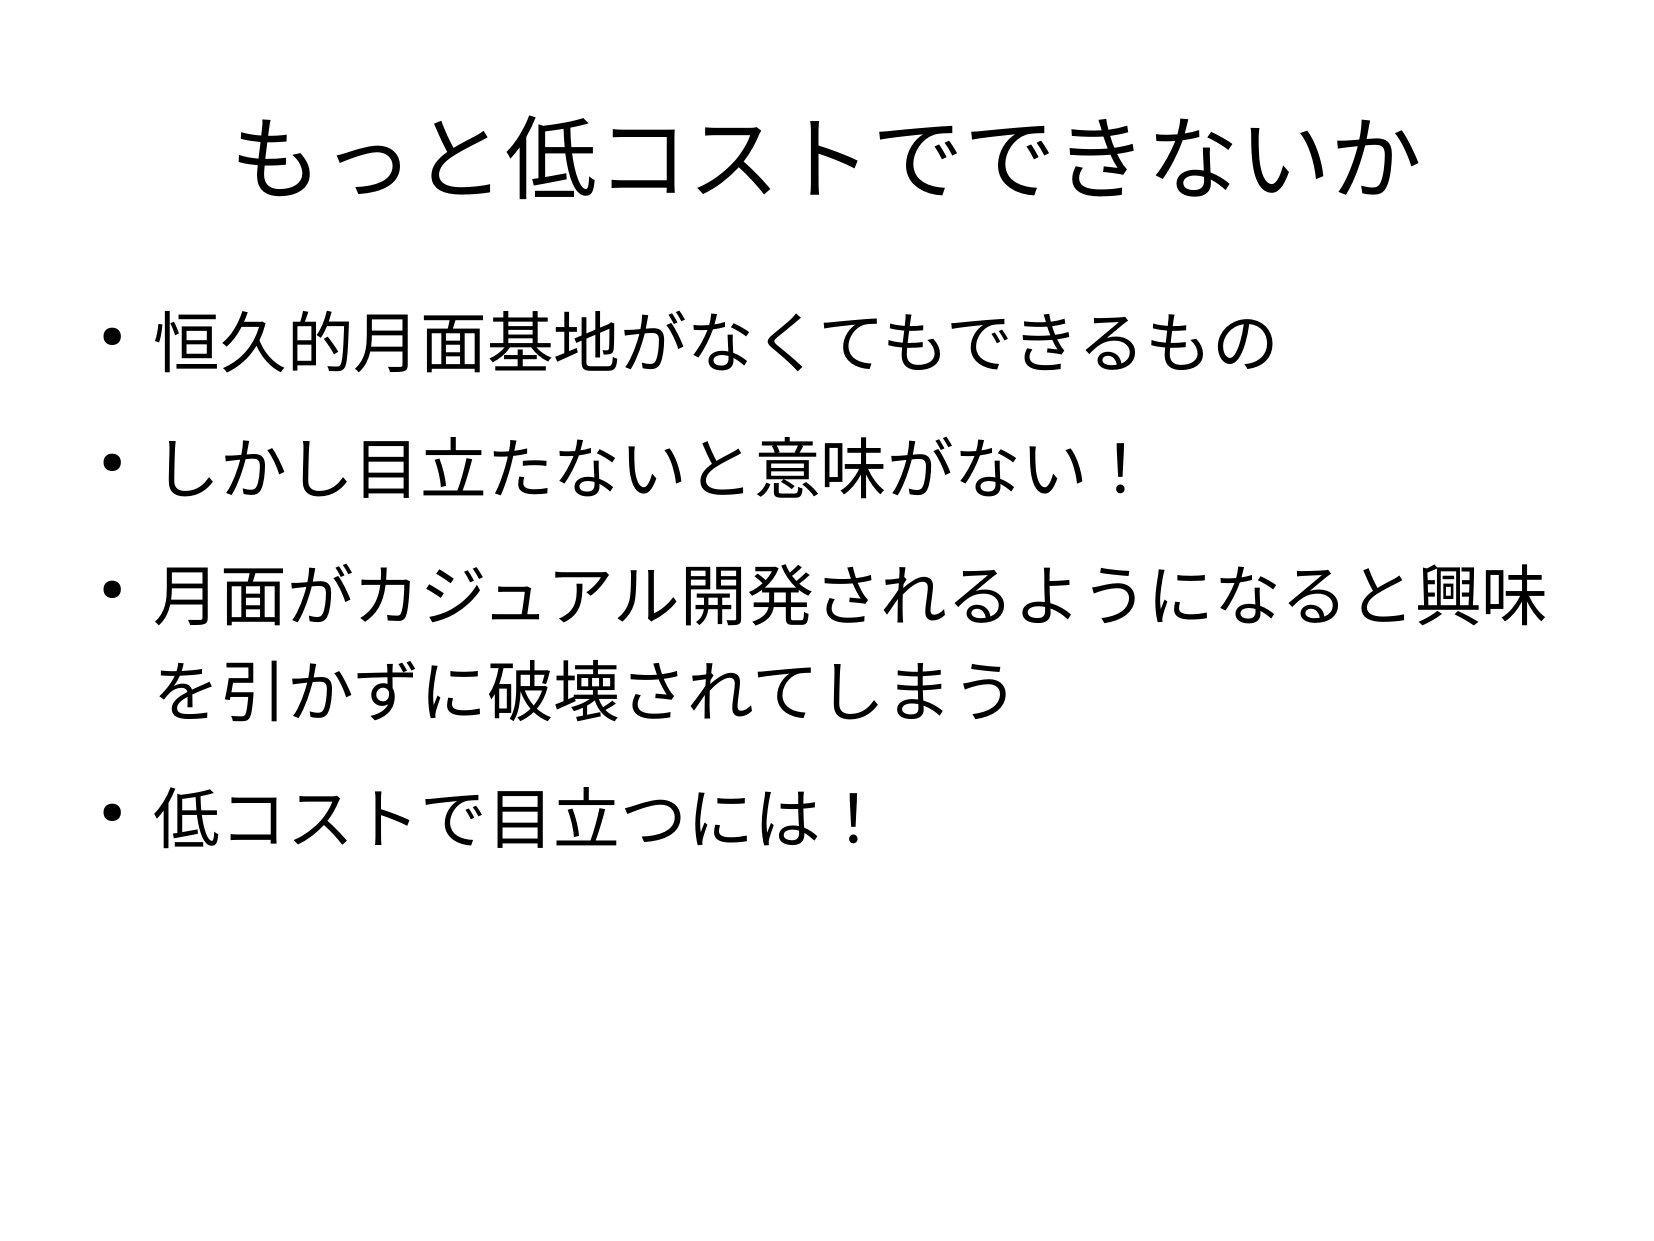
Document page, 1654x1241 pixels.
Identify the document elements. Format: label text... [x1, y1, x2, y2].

list 恒久的月面基地がなくてもできるもの しかし目立たないと意味がない！ 月面がカジュアル開発されるようになると興味を引かずに破壊されてしまう 低コストで目立つには！ [82, 290, 1571, 1109]
title もっと低コストでできないか [82, 56, 1571, 250]
